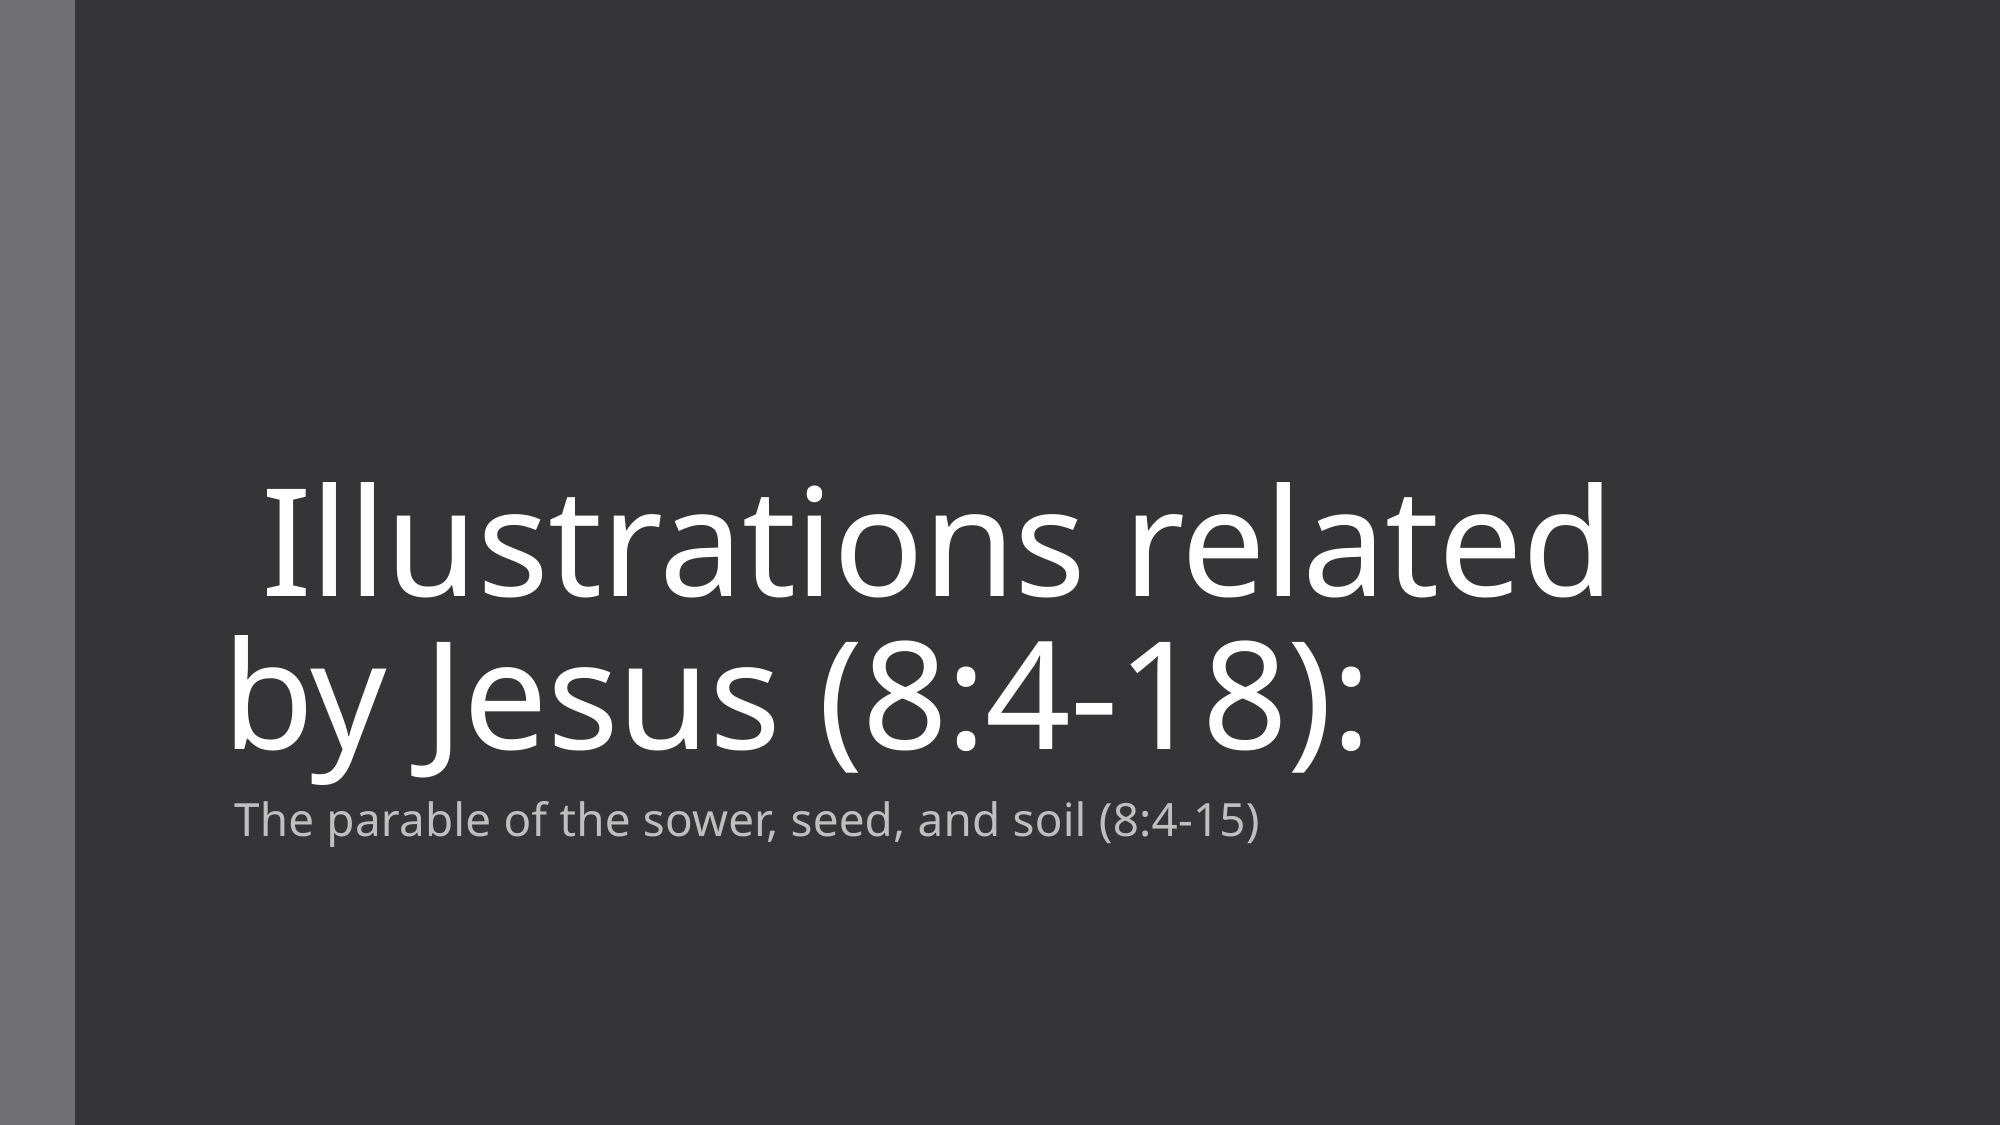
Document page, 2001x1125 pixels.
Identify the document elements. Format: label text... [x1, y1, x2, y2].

subtitle The parable of the sower, seed, and soil (8:4-15) [206, 787, 1752, 1066]
title Illustrations related by Jesus (8:4-18): [206, 124, 1752, 787]
